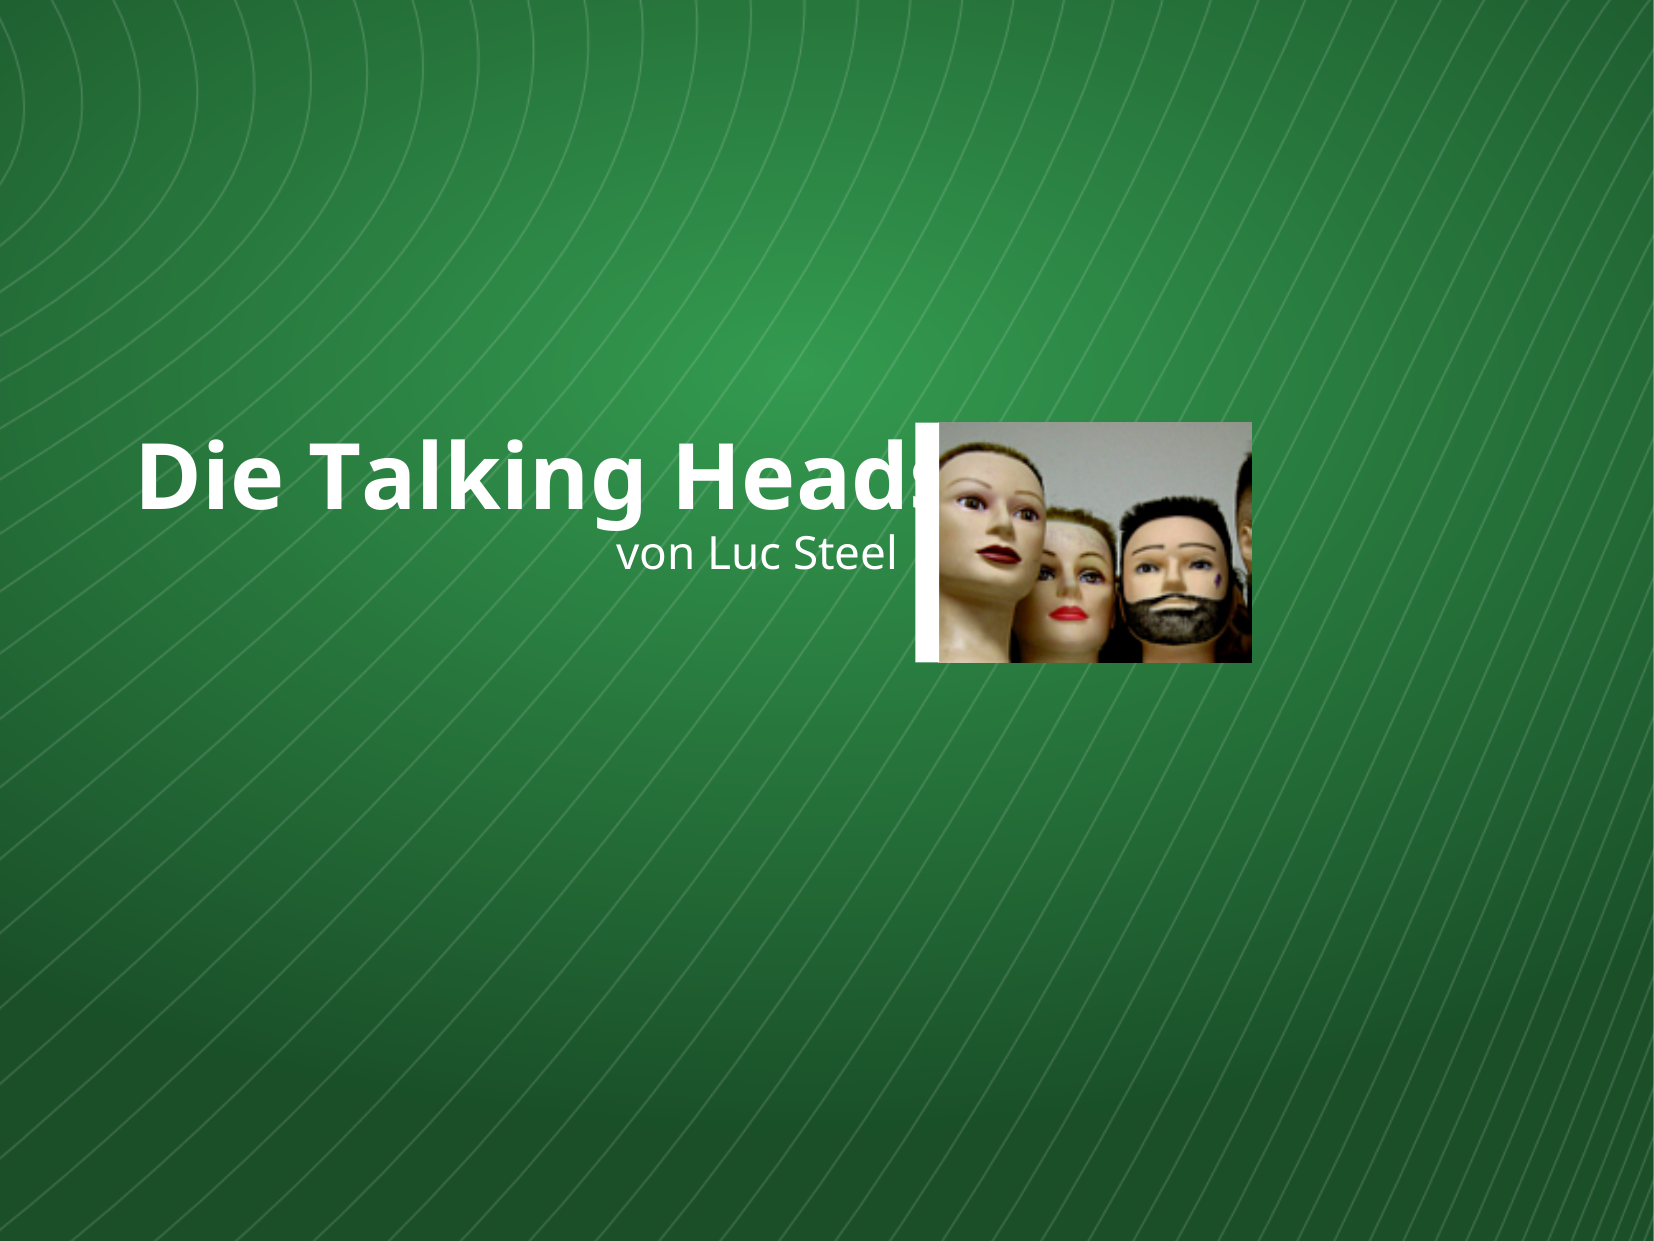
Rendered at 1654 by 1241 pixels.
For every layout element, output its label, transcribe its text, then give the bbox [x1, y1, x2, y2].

text_box Die Talking Heads [120, 404, 912, 527]
text_box von Luc Steel [601, 514, 915, 641]
text_box [915, 422, 940, 663]
picture [0, 0, 1654, 1241]
